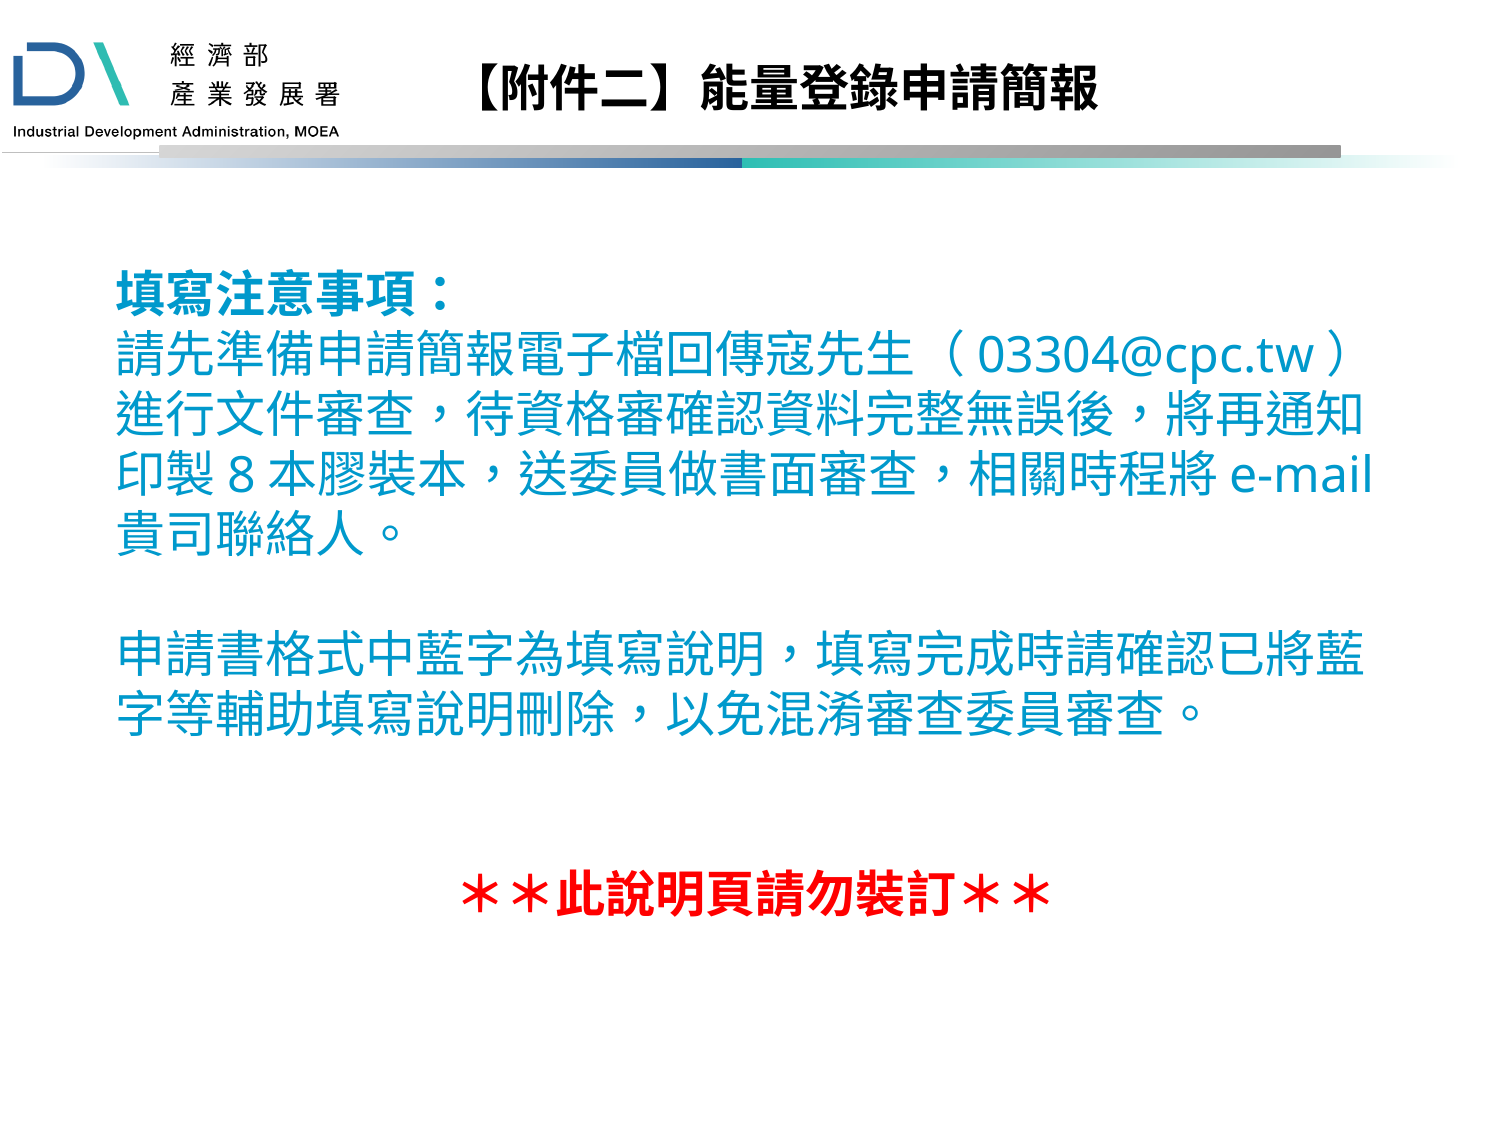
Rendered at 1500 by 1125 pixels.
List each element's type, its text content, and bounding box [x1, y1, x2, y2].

text_box 【附件二】能量登錄申請簡報 [863, 72, 885, 85]
text_box 【附件二】能量登錄申請簡報 [213, 72, 1336, 124]
text_box [159, 146, 1341, 158]
text_box 填寫注意事項： 請先準備申請簡報電子檔回傳寇先生（03304@cpc.tw）進行文件審查，待資格審確認資料完整無誤後，將再通知印製8本膠裝本，送委員做書面審查，相關時程將e-mail貴司聯絡人。 申請書格式中藍字為填寫說明，填寫完成時請確認已將藍字等輔助填寫說明刪除，以免混淆審查委員審查。 ＊＊此說明頁請勿裝訂＊＊ [100, 255, 1412, 1035]
